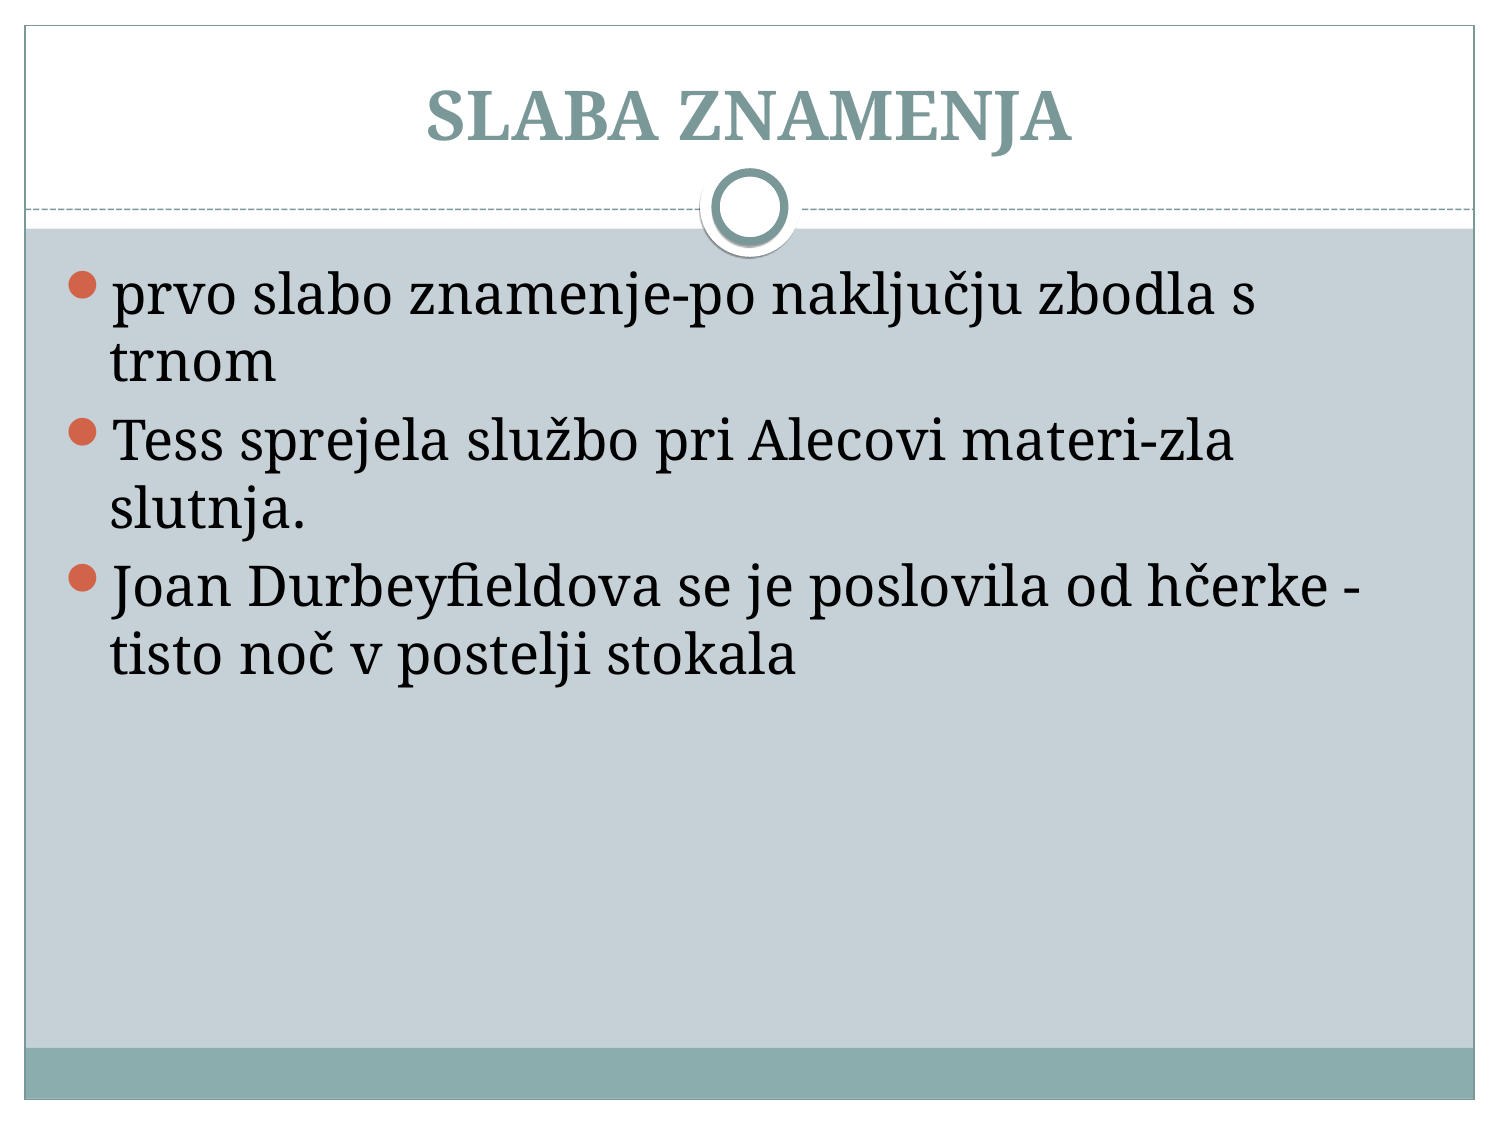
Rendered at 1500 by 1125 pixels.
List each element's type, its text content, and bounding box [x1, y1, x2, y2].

title SLABA ZNAMENJA [49, 37, 1450, 162]
list prvo slabo znamenje-po naključju zbodla s trnom Tess sprejela službo pri Alecovi materi-zla slutnja. Joan Durbeyfieldova se je poslovila od hčerke -tisto noč v postelji stokala [49, 250, 1445, 1001]
